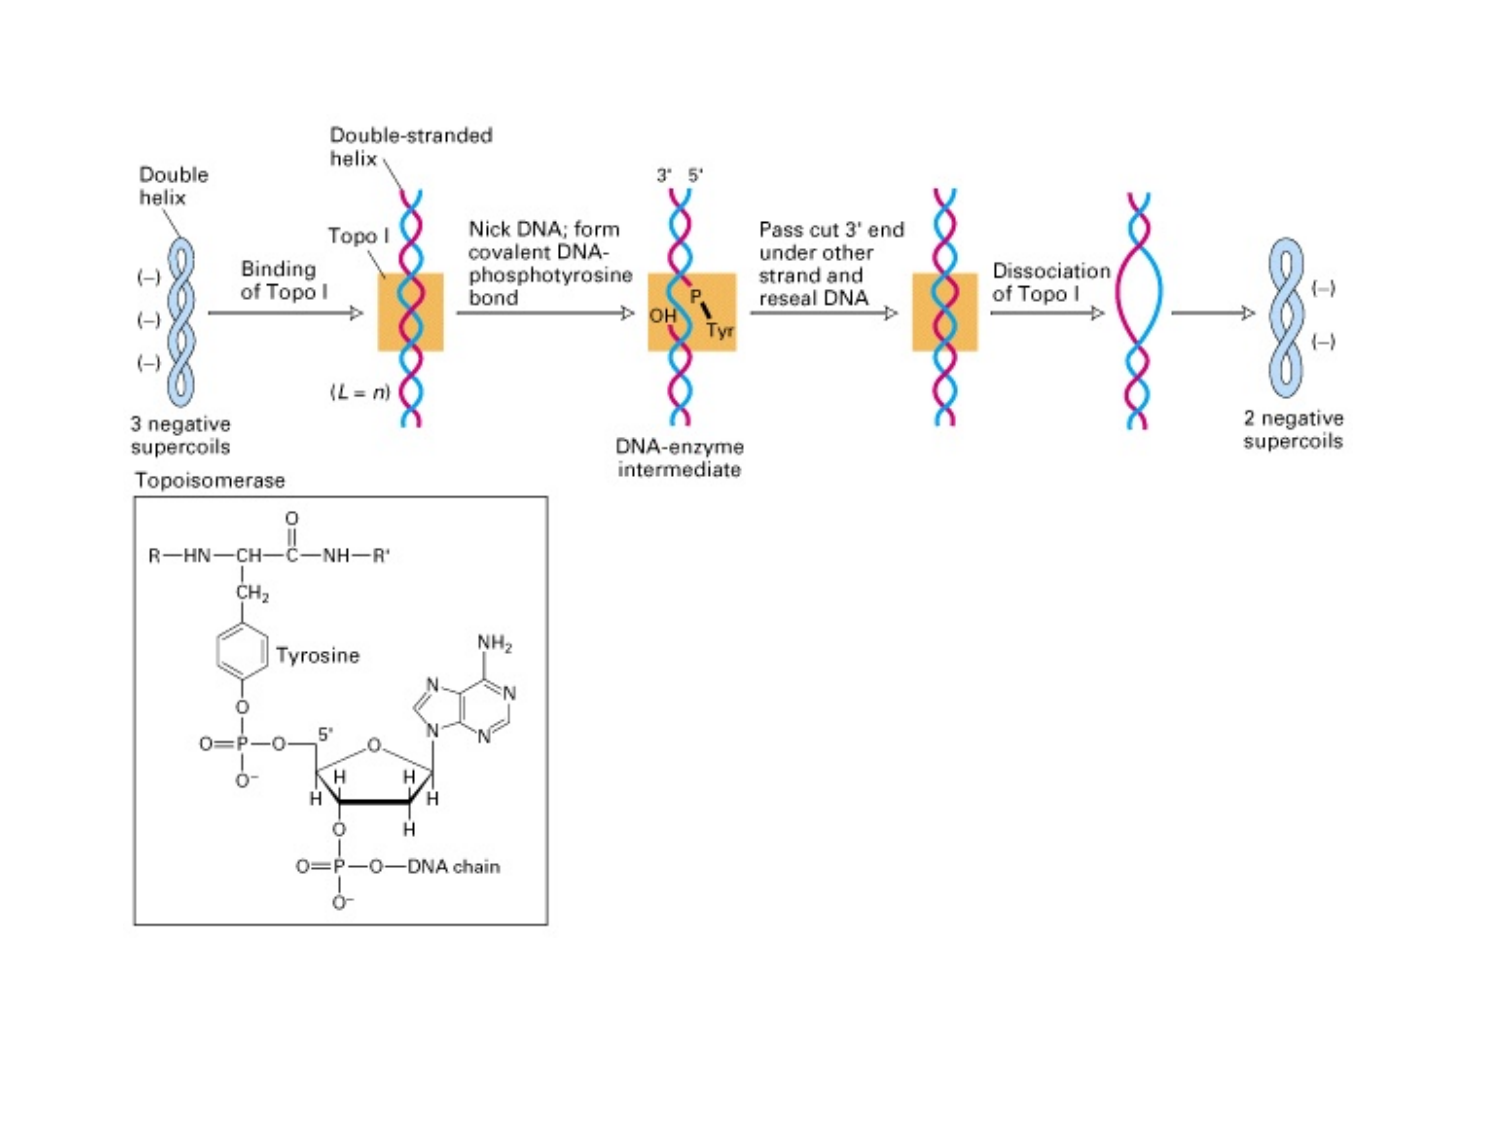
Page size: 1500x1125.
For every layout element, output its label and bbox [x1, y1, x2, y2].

picture [123, 113, 1353, 938]
